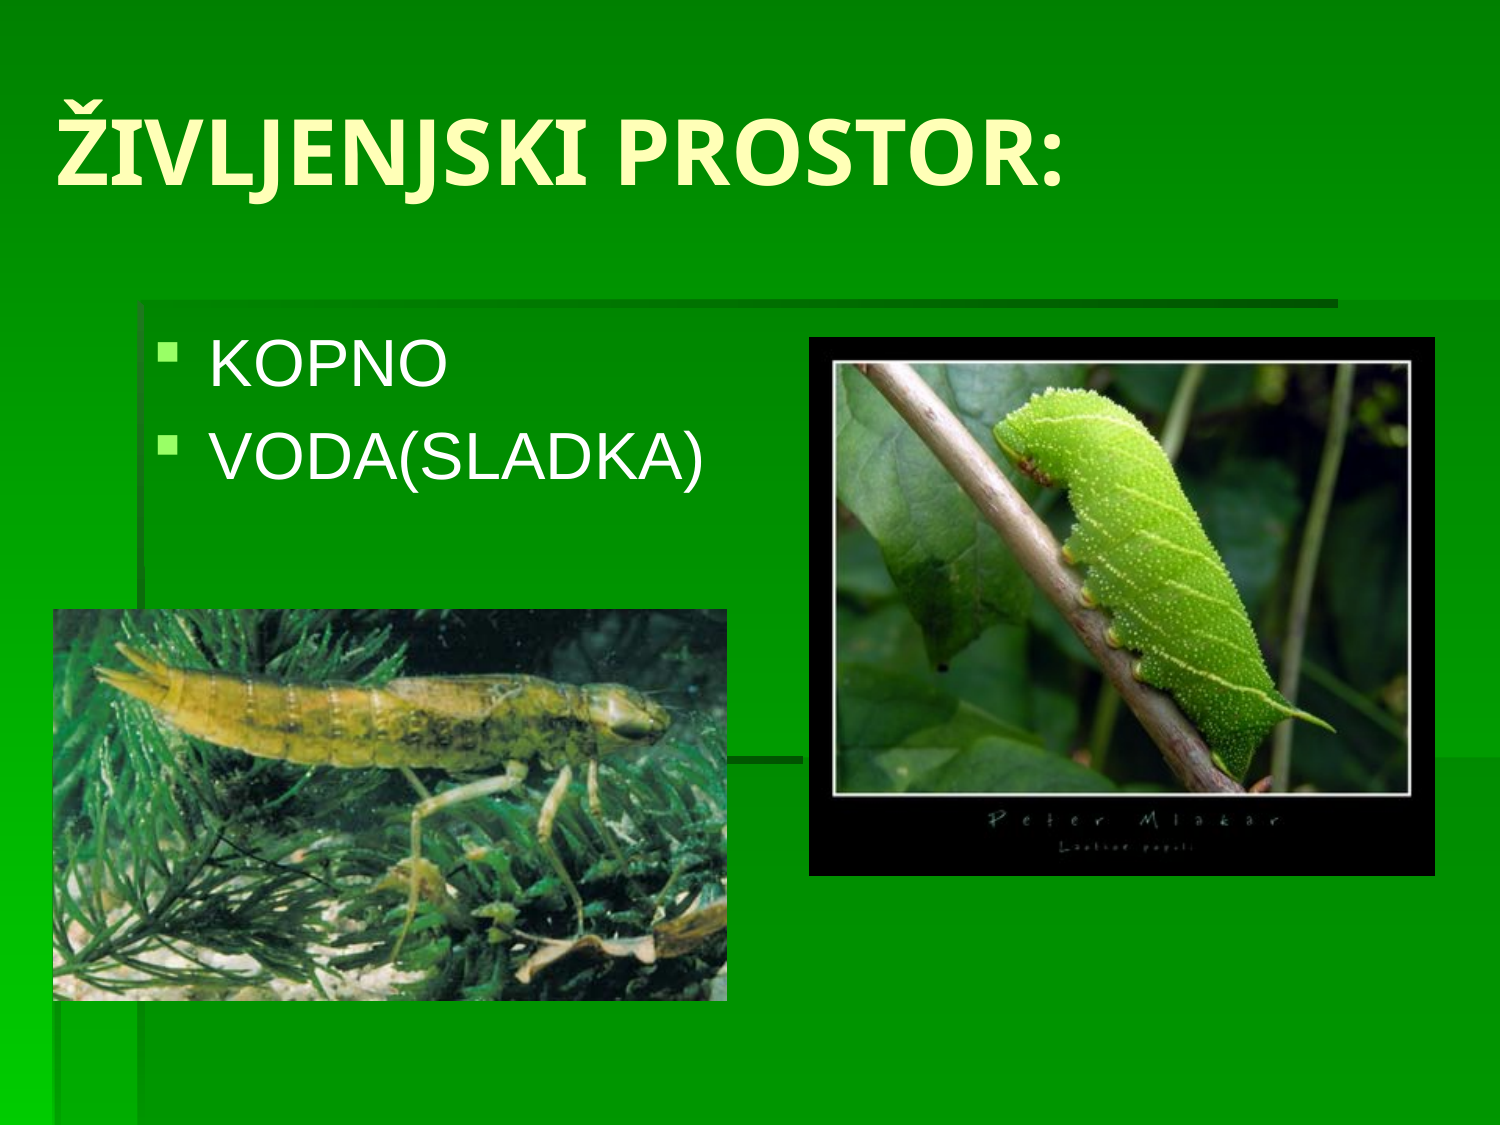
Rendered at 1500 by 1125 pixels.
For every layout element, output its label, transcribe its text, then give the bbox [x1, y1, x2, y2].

picture [809, 337, 1435, 876]
list KOPNO VODA(SLADKA) [137, 312, 1451, 1000]
picture [53, 609, 727, 1001]
title ŽIVLJENJSKI PROSTOR: [41, 31, 1417, 266]
